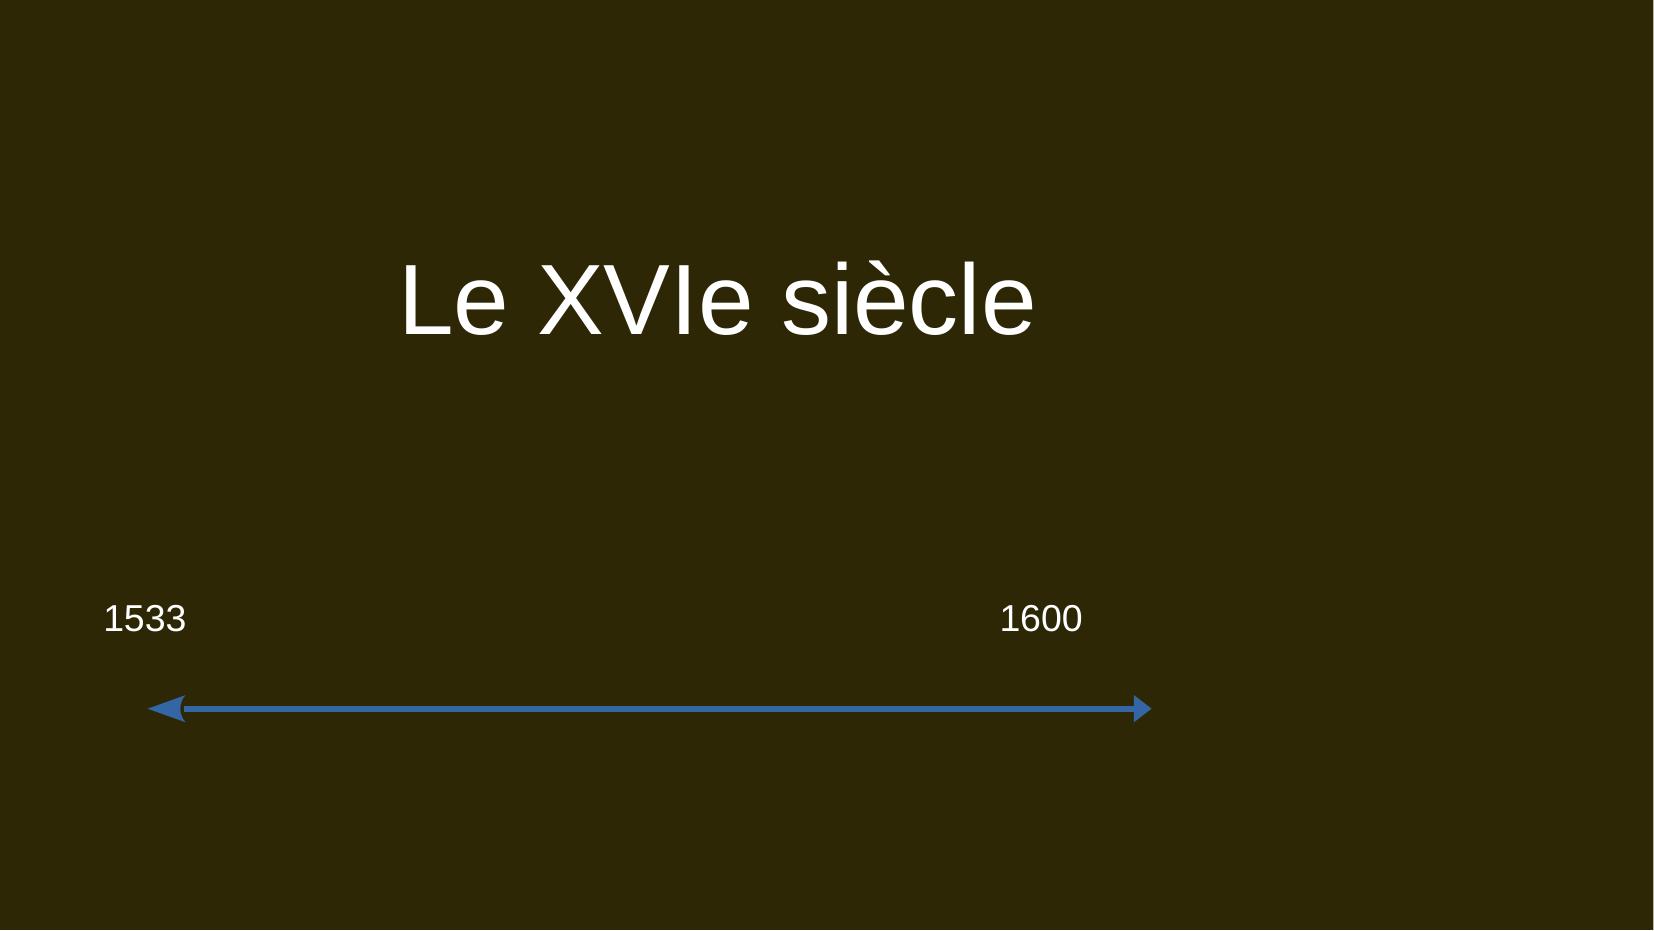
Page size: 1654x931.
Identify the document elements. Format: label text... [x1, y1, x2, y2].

text_box 1533 [88, 590, 384, 690]
text_box Le XVIe siècle [383, 236, 1123, 414]
text_box 1600 [974, 590, 1270, 690]
